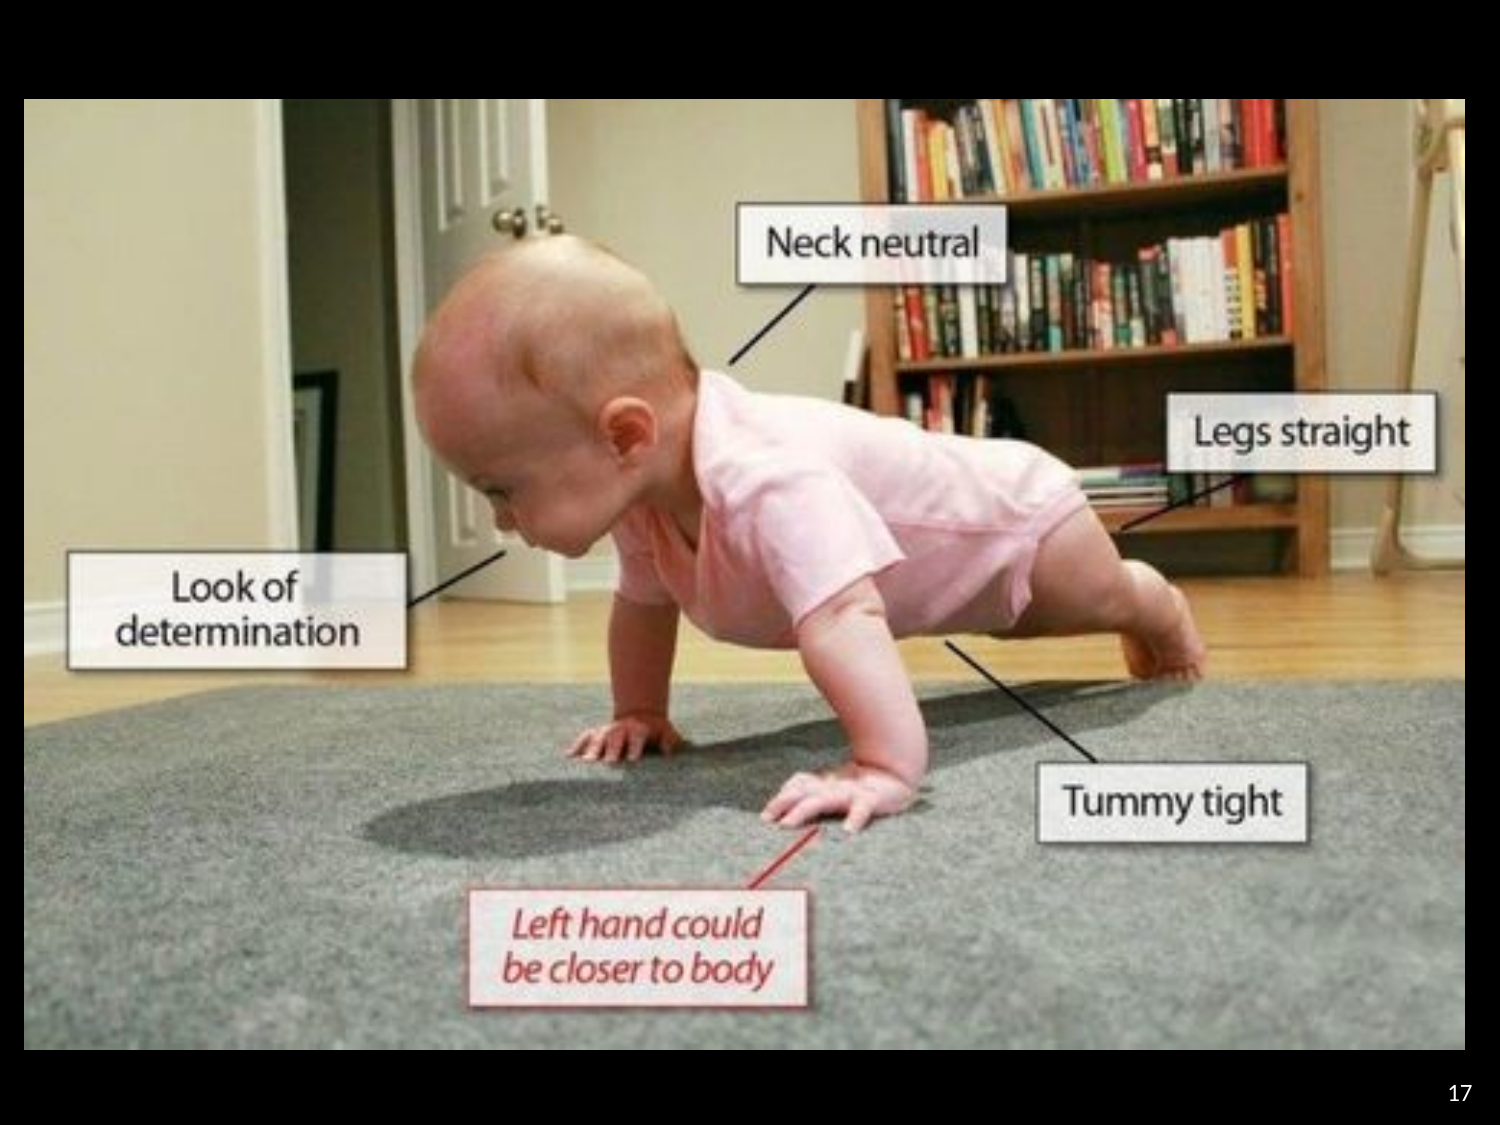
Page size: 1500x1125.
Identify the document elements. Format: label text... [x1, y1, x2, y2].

text_box <number> [1137, 1061, 1488, 1122]
picture [24, 99, 1465, 1051]
